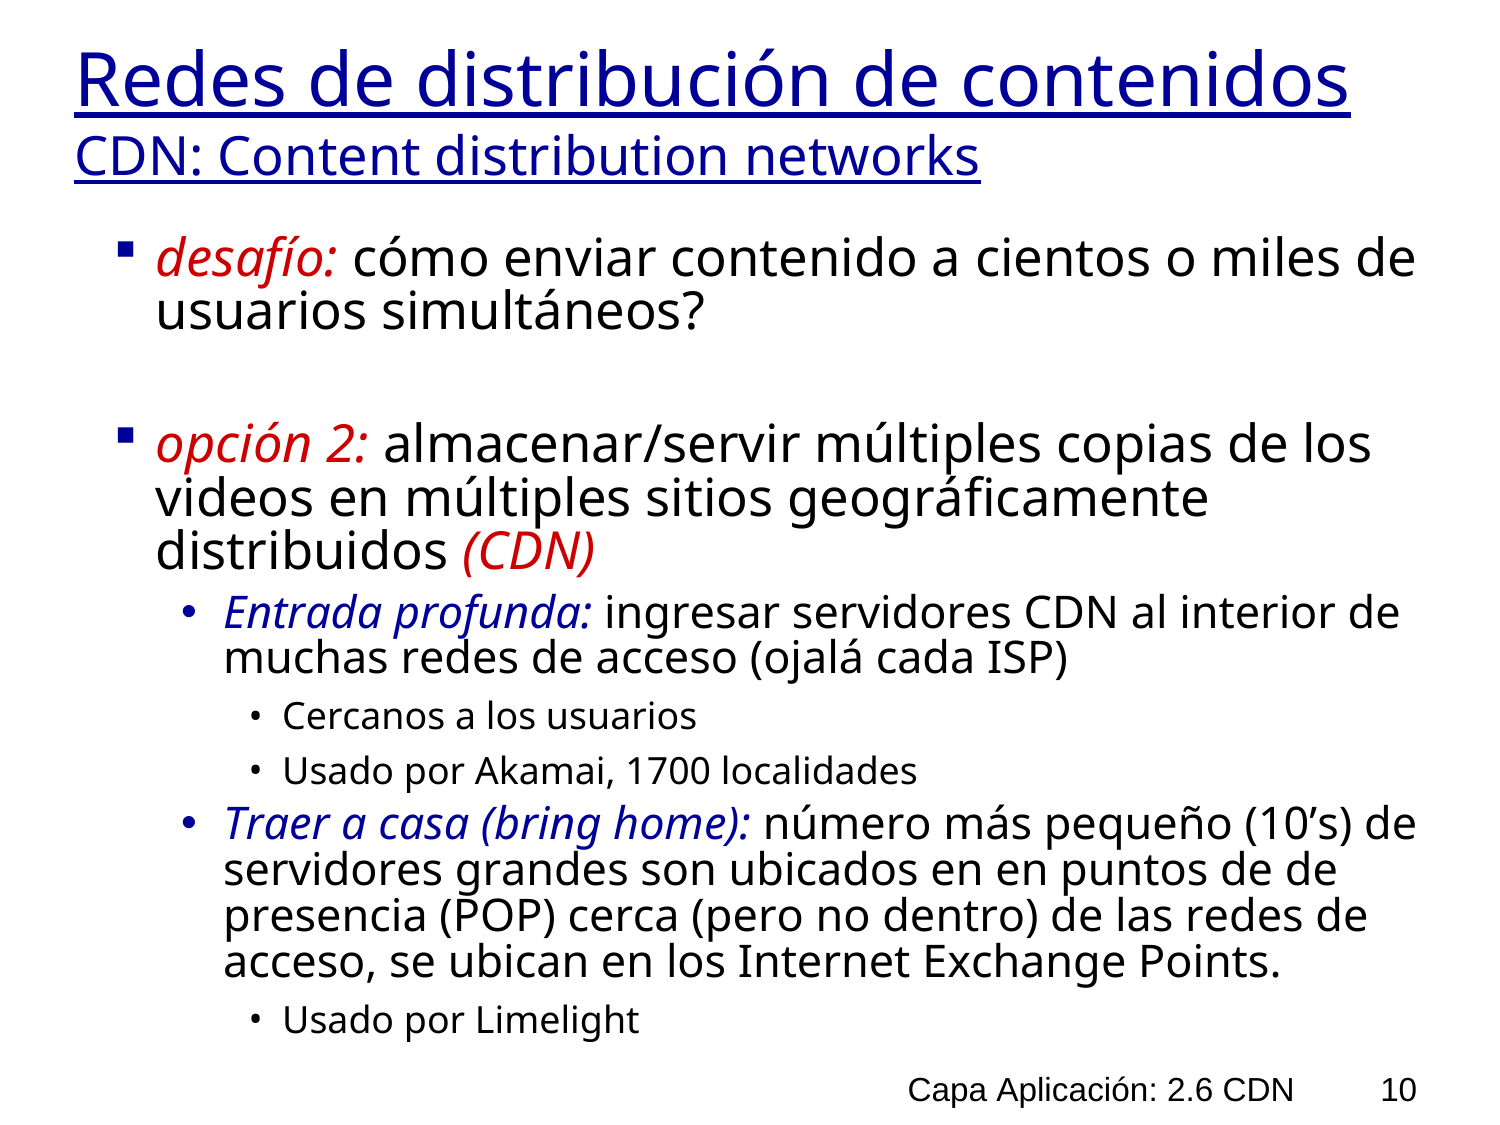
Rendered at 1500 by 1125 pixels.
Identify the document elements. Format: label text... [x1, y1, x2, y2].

title Redes de distribución de contenidos CDN: Content distribution networks [59, 37, 1486, 181]
list desafío: cómo enviar contenido a cientos o miles de usuarios simultáneos? opción 2: almacenar/servir múltiples copias de los videos en múltiples sitios geográficamente distribuidos (CDN) Entrada profunda: ingresar servidores CDN al interior de muchas redes de acceso (ojalá cada ISP) Cercanos a los usuarios Usado por Akamai, 1700 localidades Traer a casa (bring home): número más pequeño (10’s) de servidores grandes son ubicados en en puntos de de presencia (POP) cerca (pero no dentro) de las redes de acceso, se ubican en los Internet Exchange Points. Usado por Limelight [98, 226, 1459, 1056]
